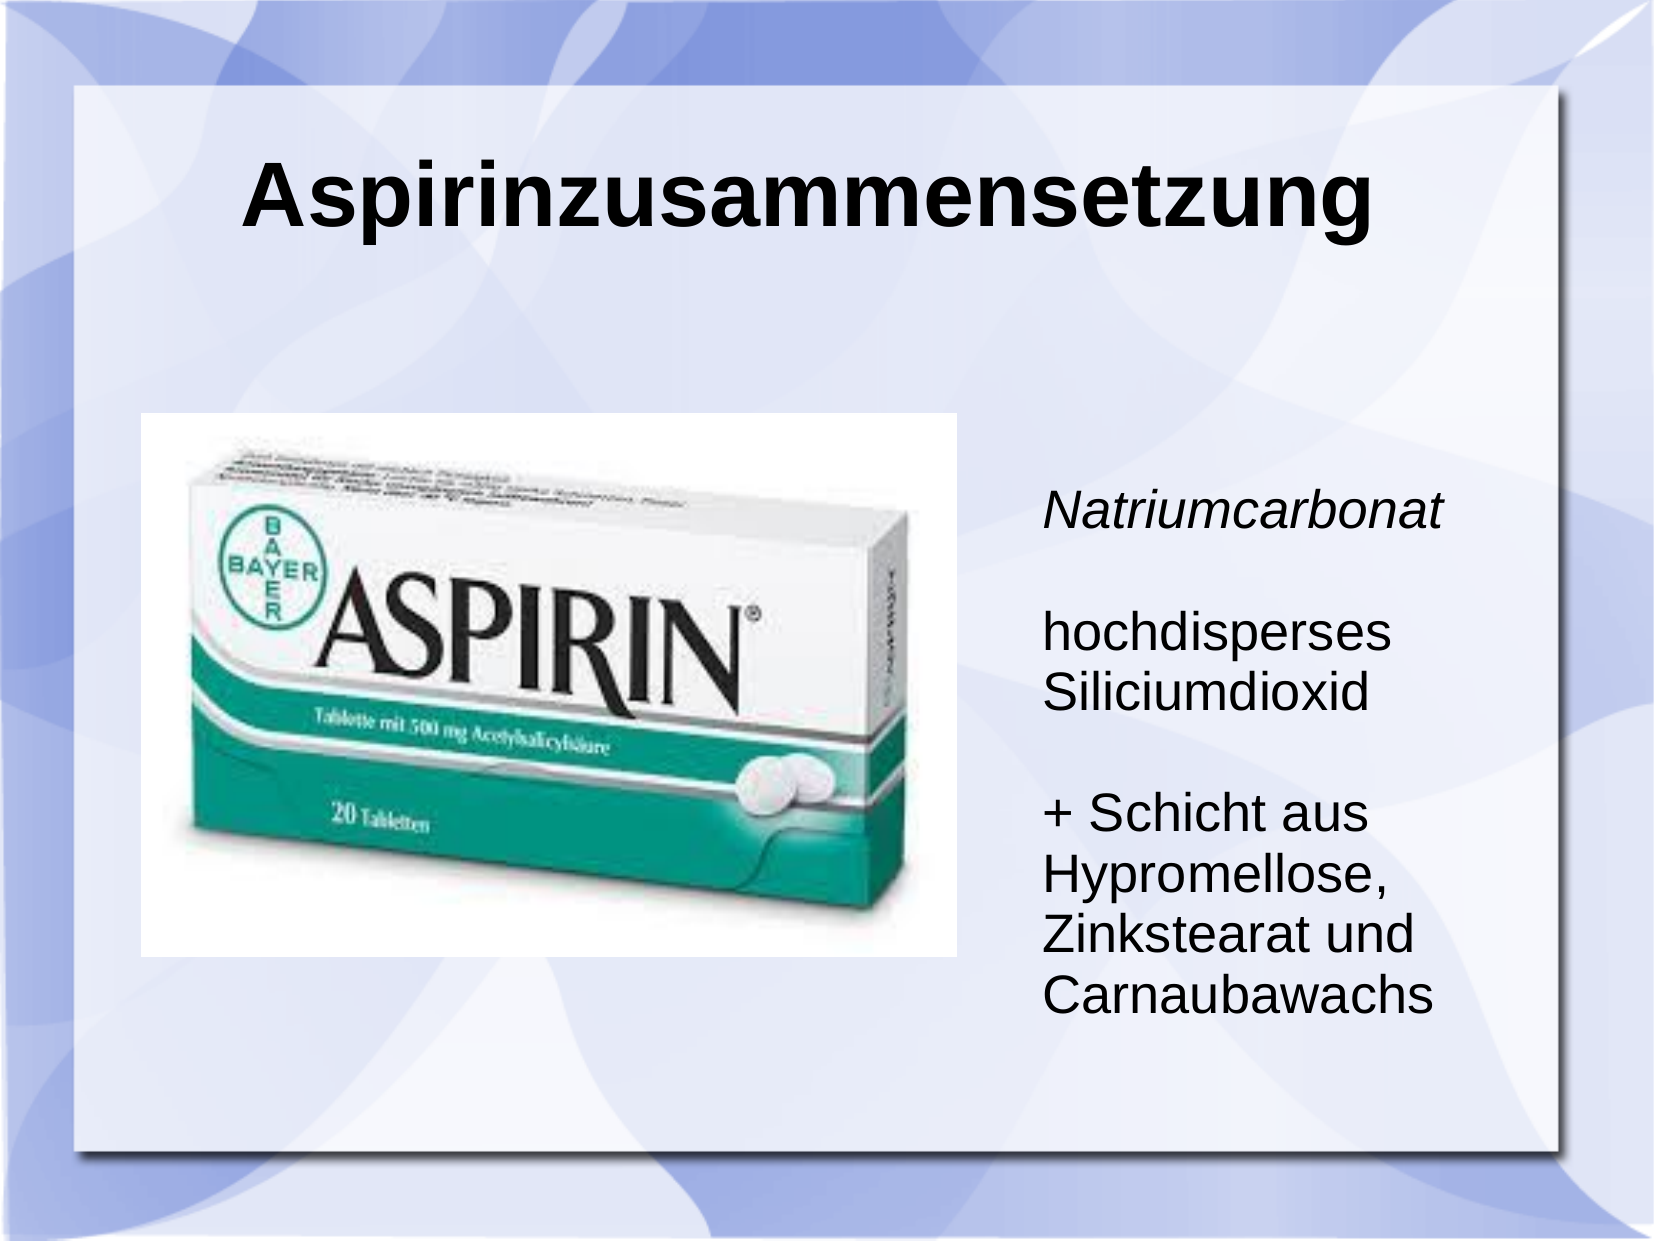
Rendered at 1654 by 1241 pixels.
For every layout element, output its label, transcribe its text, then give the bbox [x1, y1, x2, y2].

title Aspirinzusammensetzung [82, 90, 1536, 298]
text_box Natriumcarbonat hochdisperses Siliciumdioxid + Schicht aus Hypromellose, Zinkstearat und Carnaubawachs [1027, 472, 1459, 1032]
picture [0, 0, 1654, 1241]
